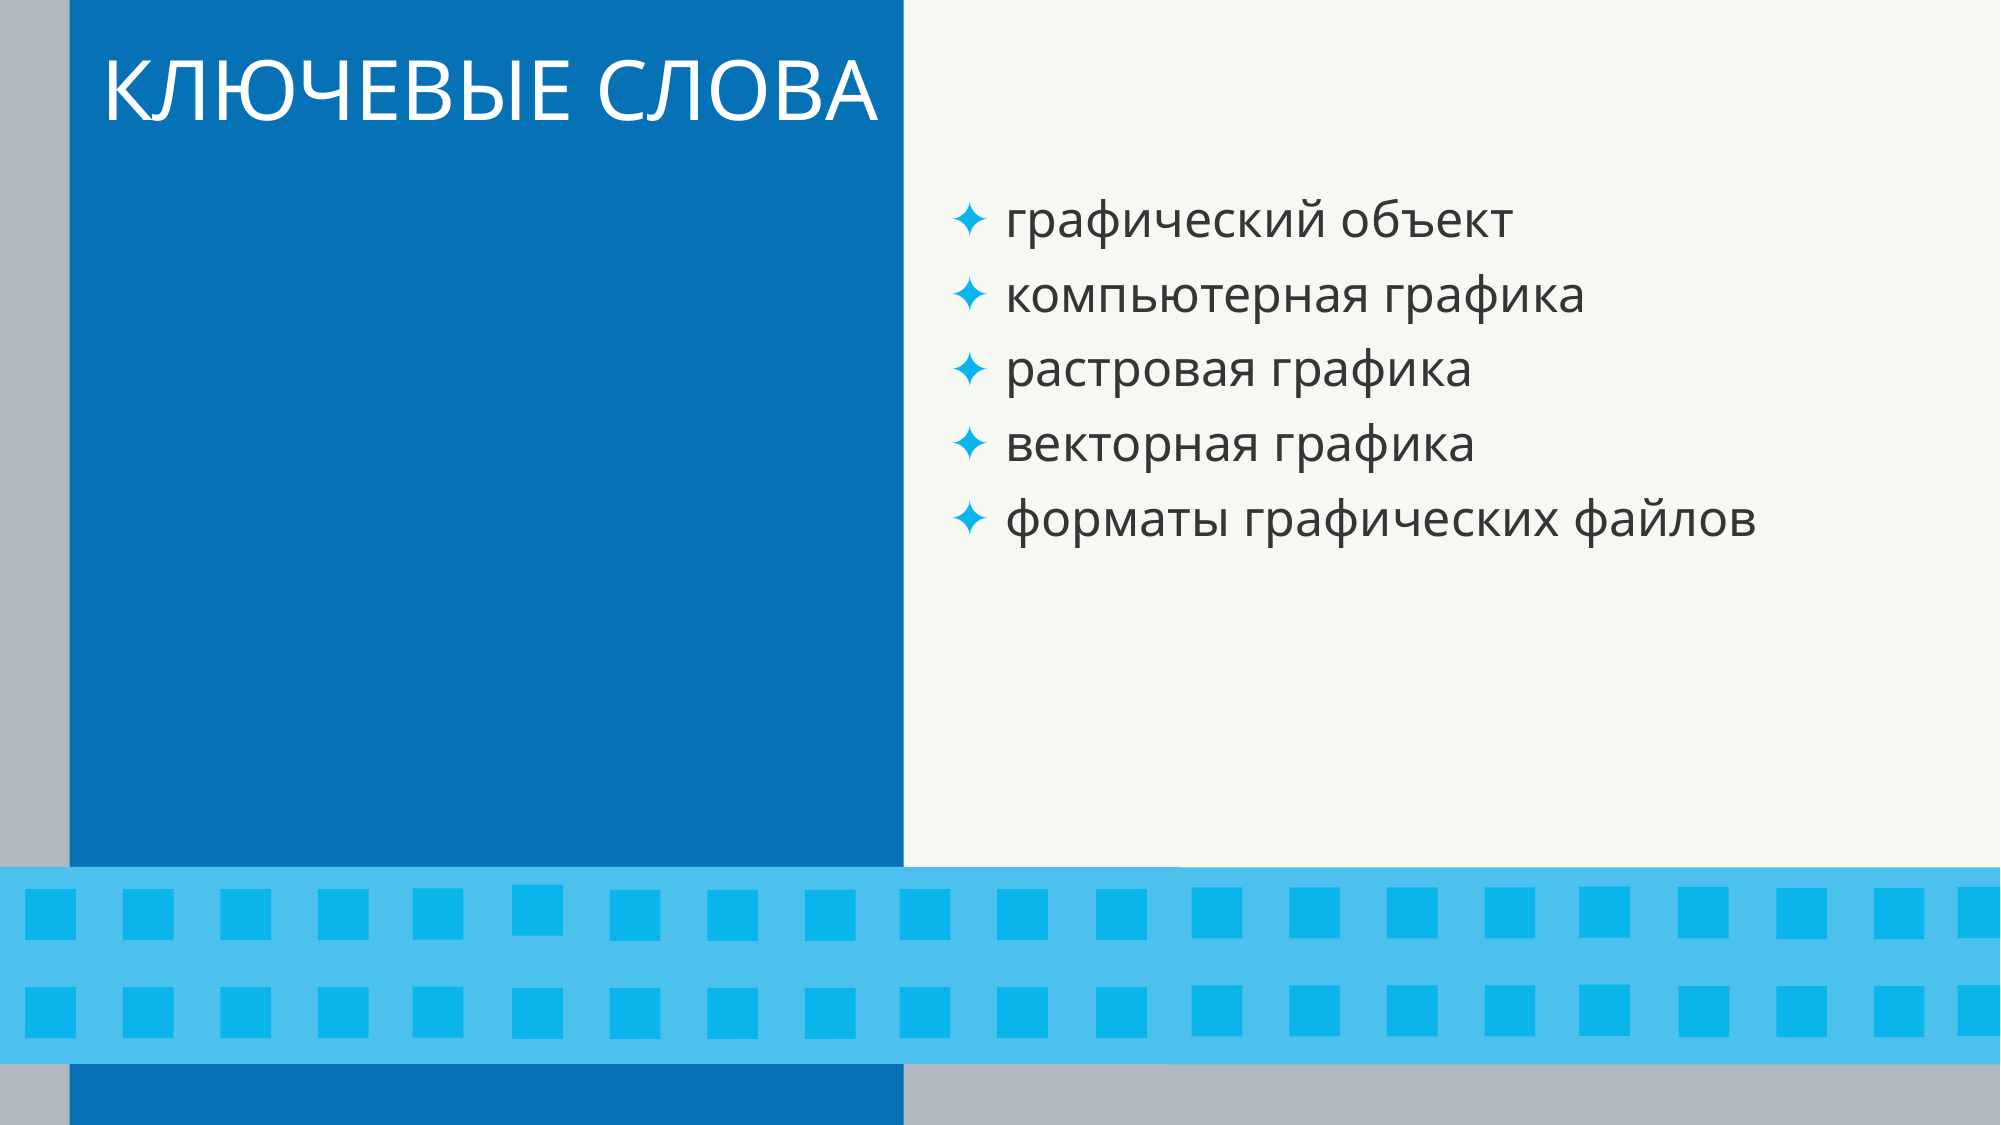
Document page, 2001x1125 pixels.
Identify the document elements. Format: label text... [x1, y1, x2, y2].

title КЛЮЧЕВЫЕ СЛОВА [86, 0, 904, 147]
subtitle графический объект компьютерная графика растровая графика векторная графика форматы графических файлов [933, 186, 1931, 806]
